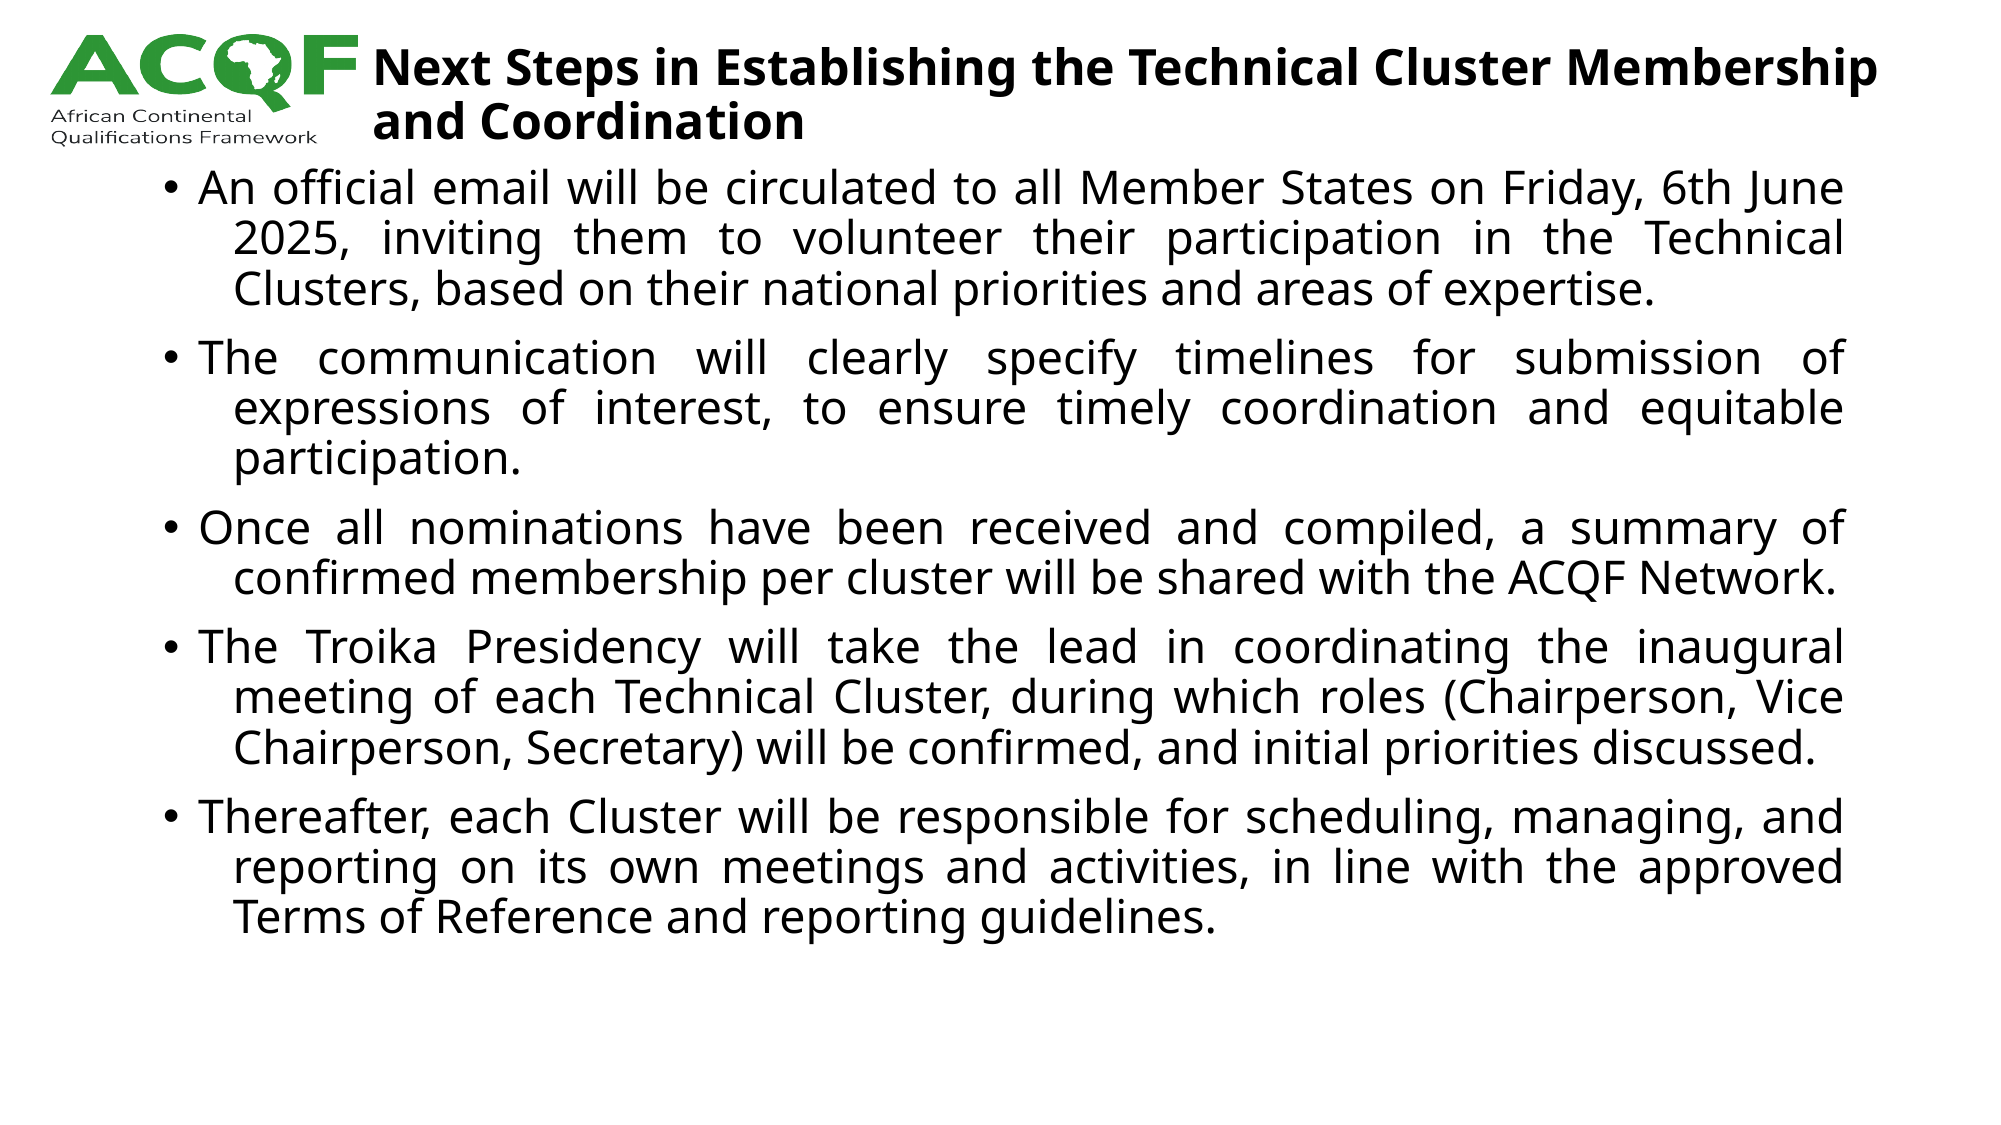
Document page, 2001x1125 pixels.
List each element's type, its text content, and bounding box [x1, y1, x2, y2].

picture [50, 34, 358, 147]
title Next Steps in Establishing the Technical Cluster Membership and Coordination [358, 34, 1931, 127]
list An official email will be circulated to all Member States on Friday, 6th June 2025, inviting them to volunteer their participation in the Technical Clusters, based on their national priorities and areas of expertise. The communication will clearly specify timelines for submission of expressions of interest, to ensure timely coordination and equitable participation. Once all nominations have been received and compiled, a summary of confirmed membership per cluster will be shared with the ACQF Network. The Troika Presidency will take the lead in coordinating the inaugural meeting of each Technical Cluster, during which roles (Chairperson, Vice Chairperson, Secretary) will be confirmed, and initial priorities discussed. Thereafter, each Cluster will be responsible for scheduling, managing, and reporting on its own meetings and activities, in line with the approved Terms of Reference and reporting guidelines. [148, 157, 1862, 1056]
